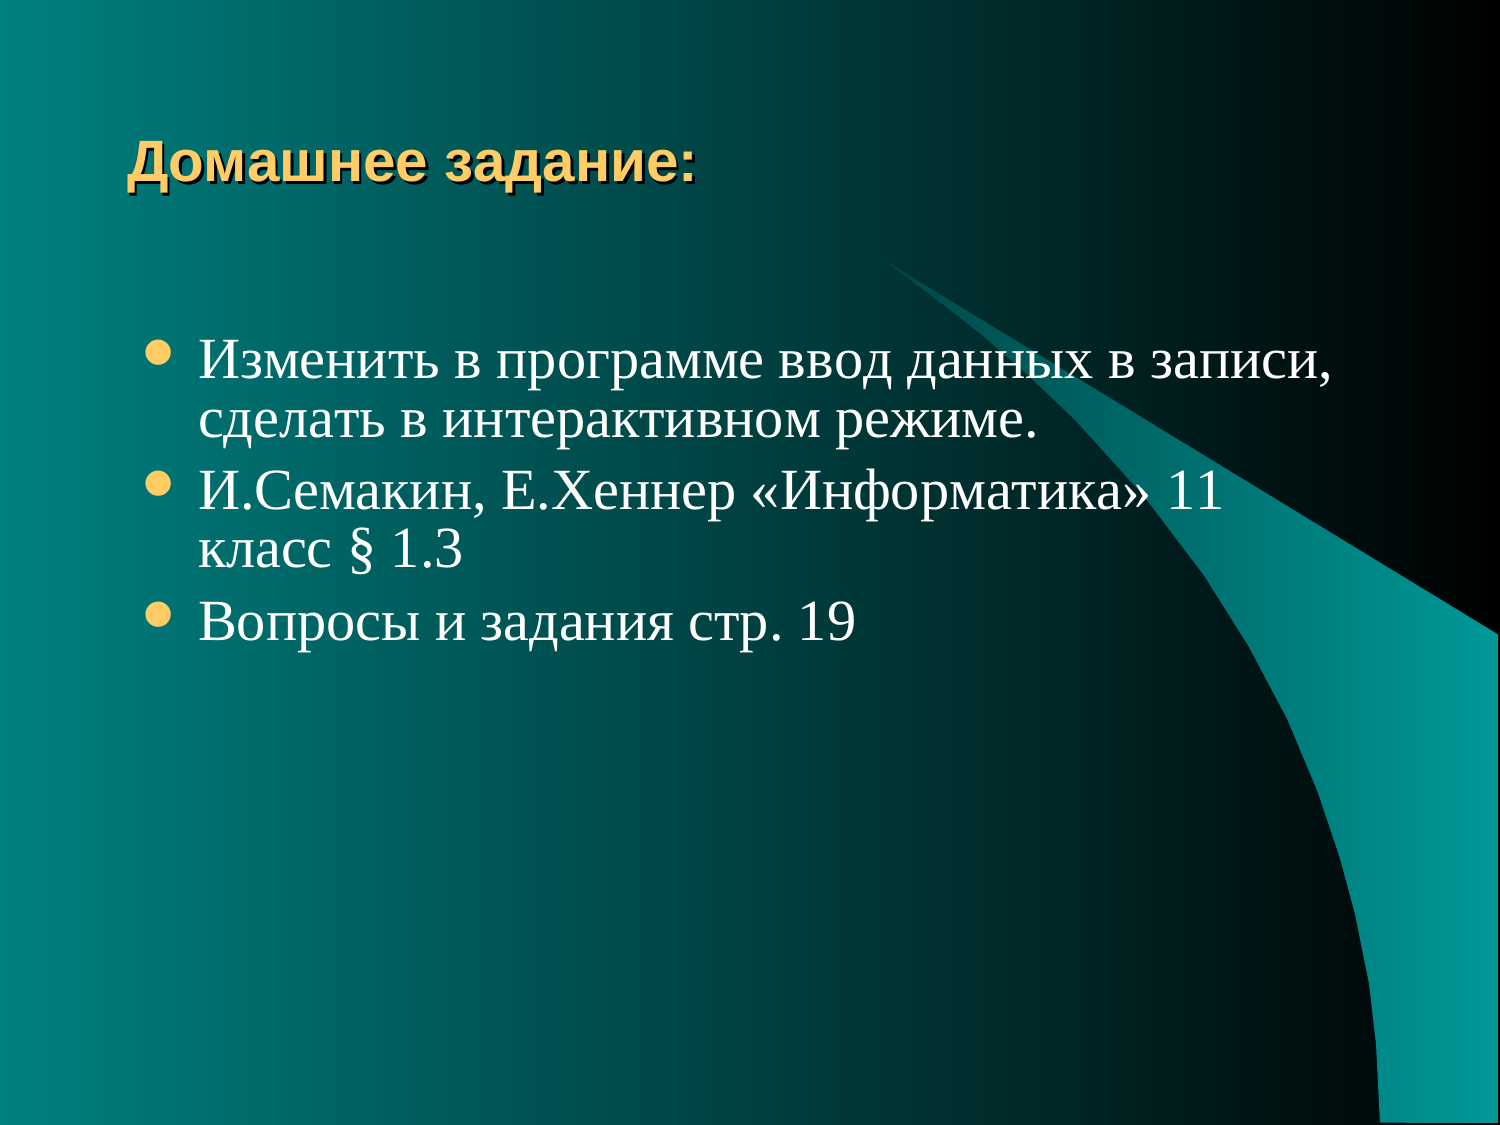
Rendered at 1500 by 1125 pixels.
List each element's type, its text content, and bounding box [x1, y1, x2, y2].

title Домашнее задание: [111, 99, 1438, 288]
list Изменить в программе ввод данных в записи, сделать в интерактивном режиме. И.Семакин, Е.Хеннер «Информатика» 11 класс § 1.3 Вопросы и задания стр. 19 [111, 324, 1387, 1001]
